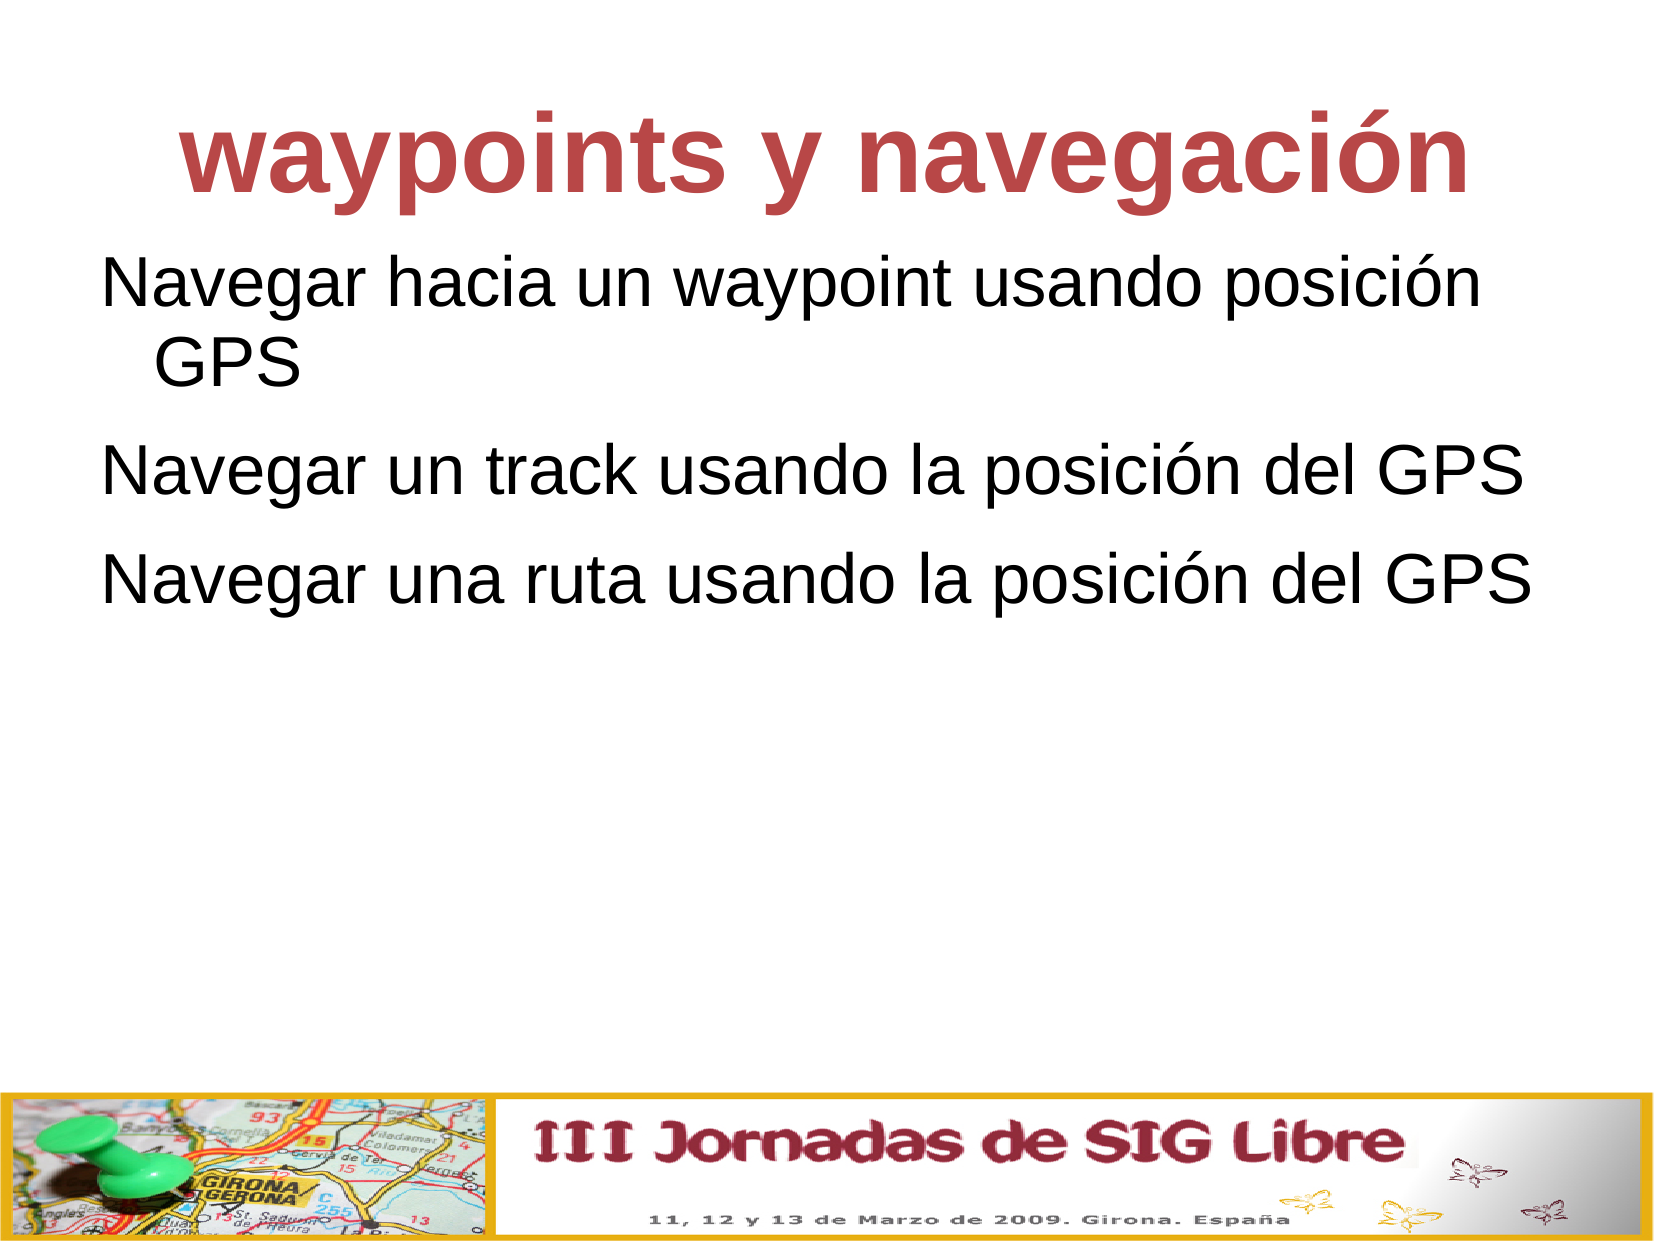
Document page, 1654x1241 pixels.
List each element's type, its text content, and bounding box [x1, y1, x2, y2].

title waypoints y navegación [82, 56, 1571, 242]
picture [0, 1092, 1654, 1241]
list Navegar hacia un waypoint usando posición GPS Navegar un track usando la posición del GPS Navegar una ruta usando la posición del GPS [82, 242, 1571, 1047]
